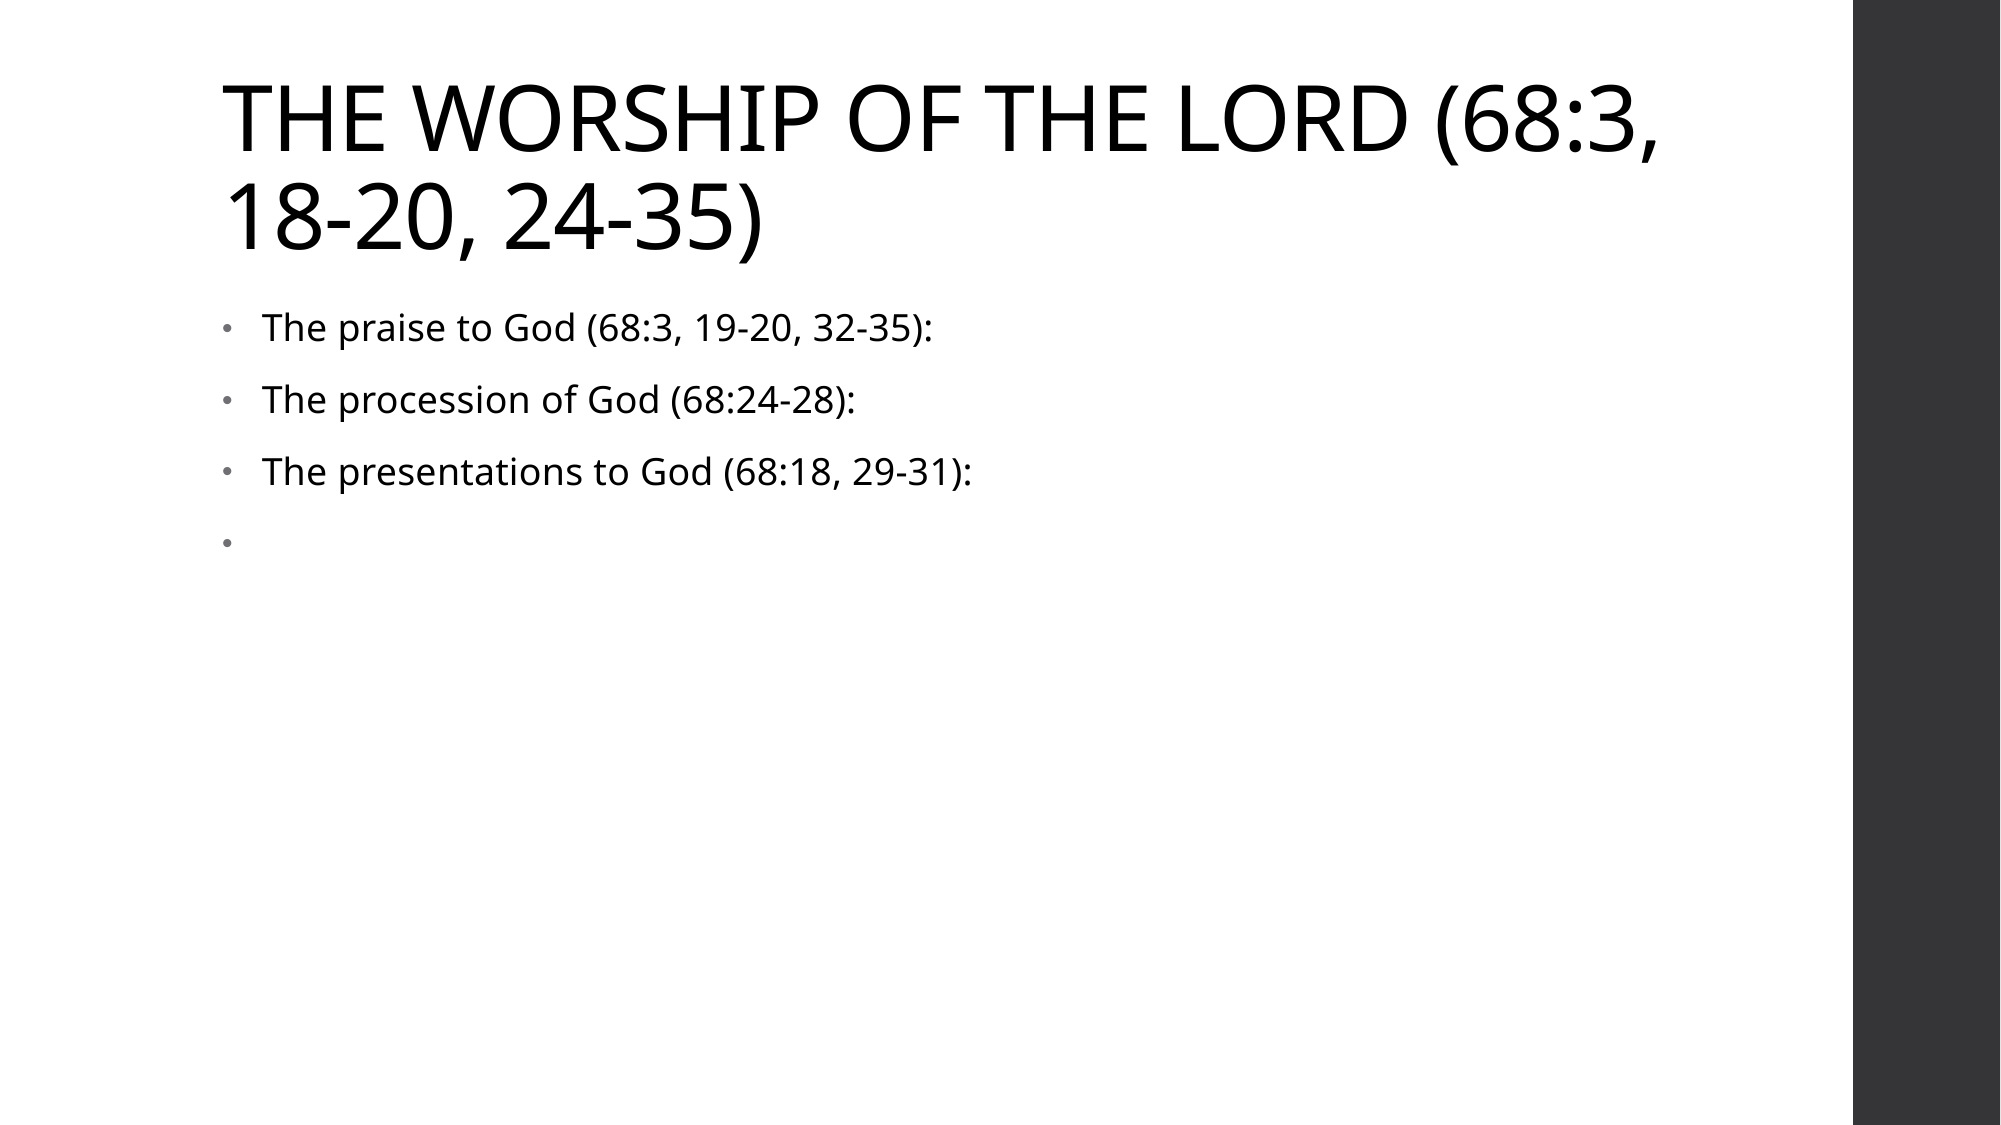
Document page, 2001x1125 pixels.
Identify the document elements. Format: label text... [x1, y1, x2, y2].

list The praise to God (68:3, 19-20, 32-35): The procession of God (68:24-28): The presentations to God (68:18, 29-31): [206, 299, 1617, 1014]
title THE WORSHIP OF THE LORD (68:3, 18-20, 24-35) [206, 60, 1797, 278]
